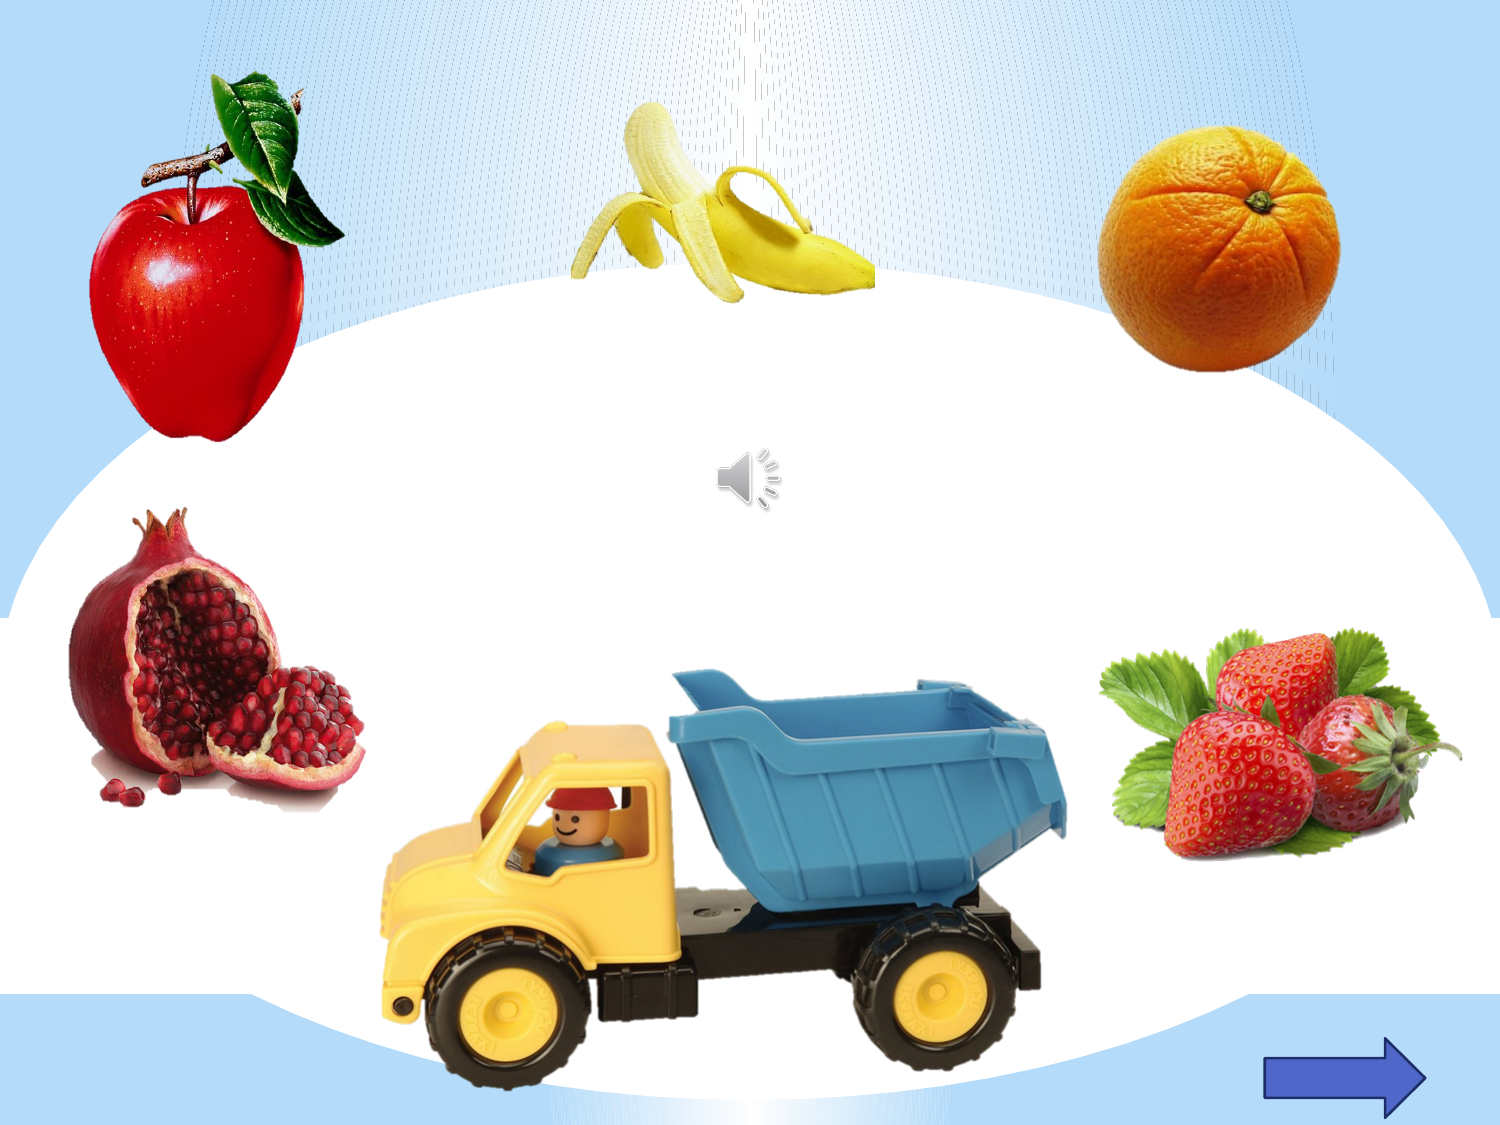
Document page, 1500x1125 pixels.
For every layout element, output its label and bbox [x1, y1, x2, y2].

picture [76, 54, 396, 455]
picture [716, 446, 784, 514]
text_box [1264, 1038, 1426, 1118]
picture [1088, 119, 1360, 390]
picture [1088, 562, 1474, 917]
picture [571, 58, 875, 362]
picture [30, 479, 1075, 1095]
